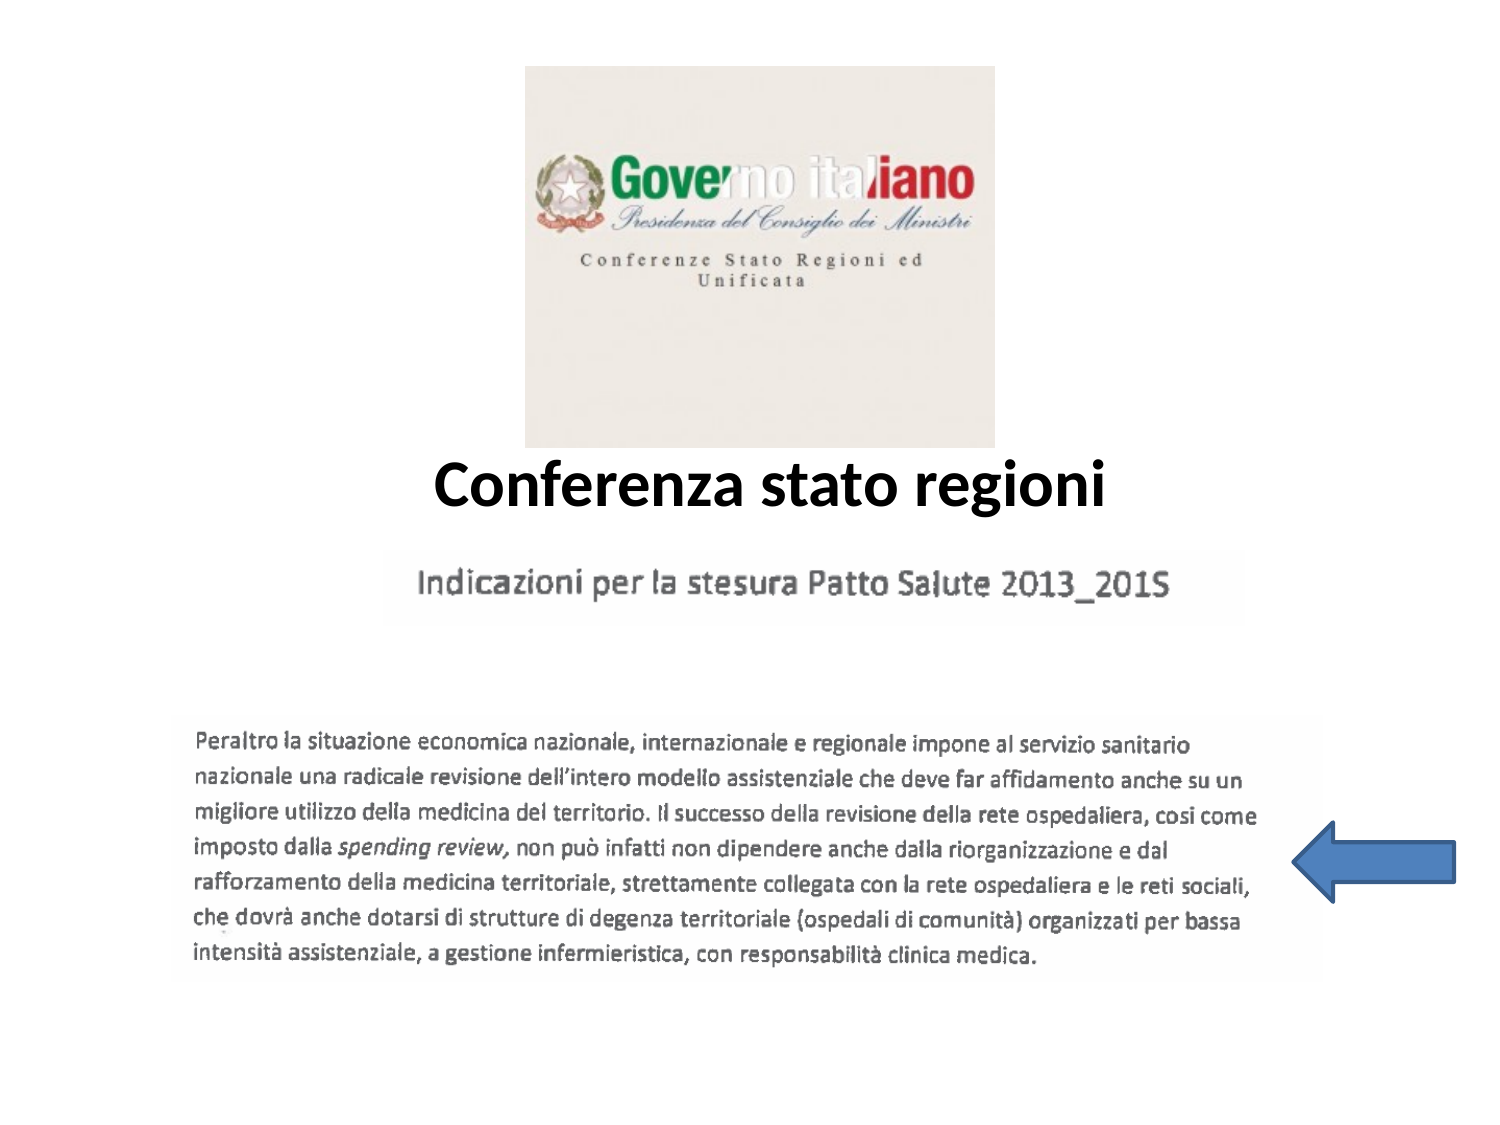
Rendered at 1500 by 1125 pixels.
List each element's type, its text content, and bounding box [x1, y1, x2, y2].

text_box [1293, 822, 1454, 902]
picture [171, 716, 1323, 982]
picture [525, 66, 995, 448]
picture [383, 550, 1245, 626]
text_box Conferenza stato regioni [419, 432, 1129, 529]
